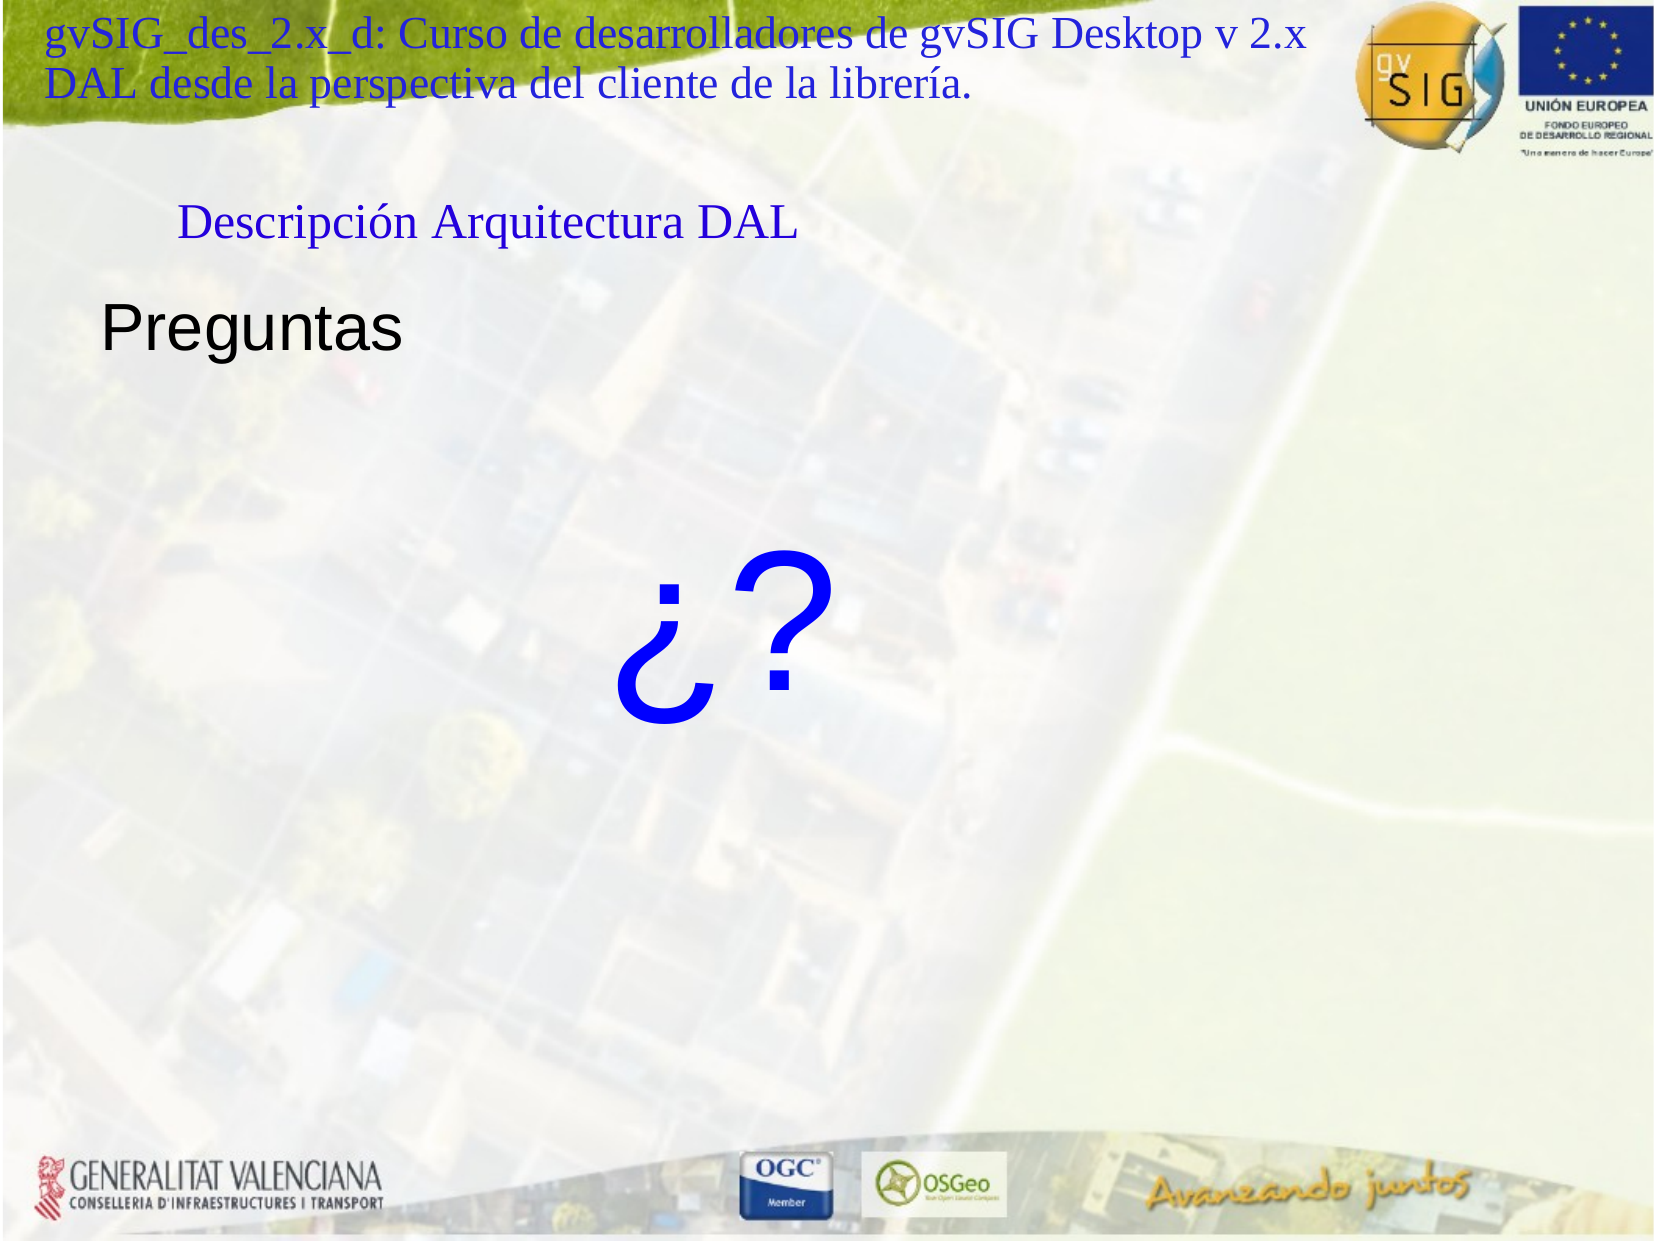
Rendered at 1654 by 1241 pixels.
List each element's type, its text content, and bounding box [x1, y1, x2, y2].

picture [2, 0, 1654, 1241]
text_box ¿? [590, 501, 886, 741]
list Preguntas [82, 290, 1571, 1010]
title Descripción Arquitectura DAL [177, 88, 1329, 290]
